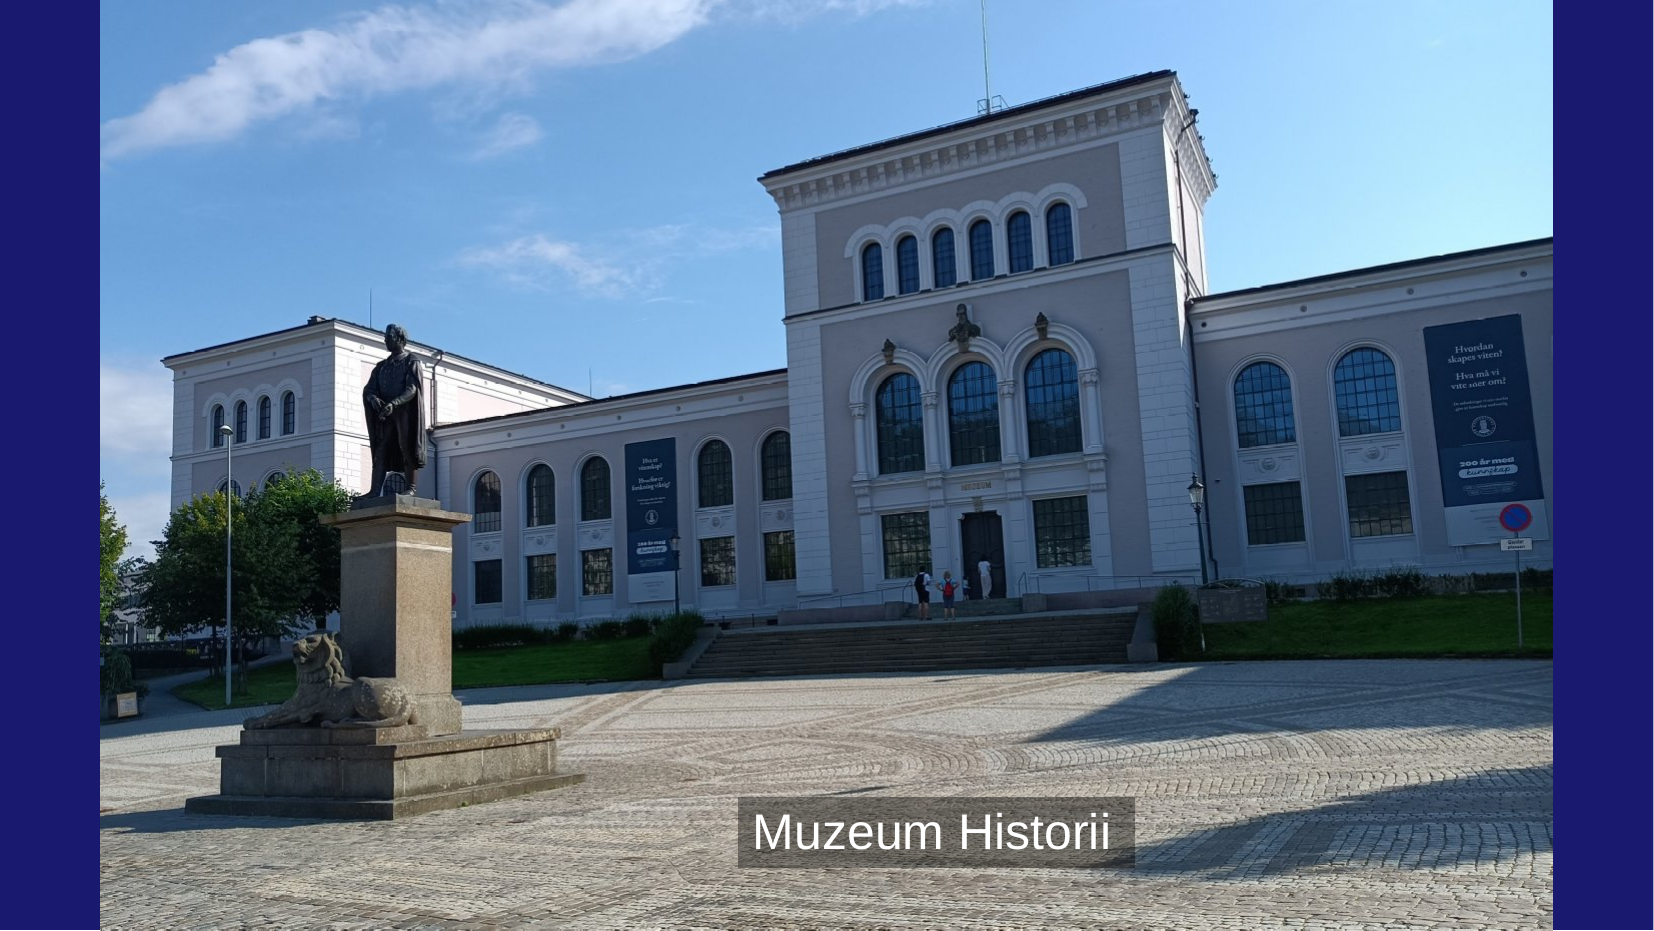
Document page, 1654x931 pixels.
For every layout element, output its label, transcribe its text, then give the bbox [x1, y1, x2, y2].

text_box Muzeum Historii [738, 797, 1136, 868]
picture [100, 0, 1553, 931]
